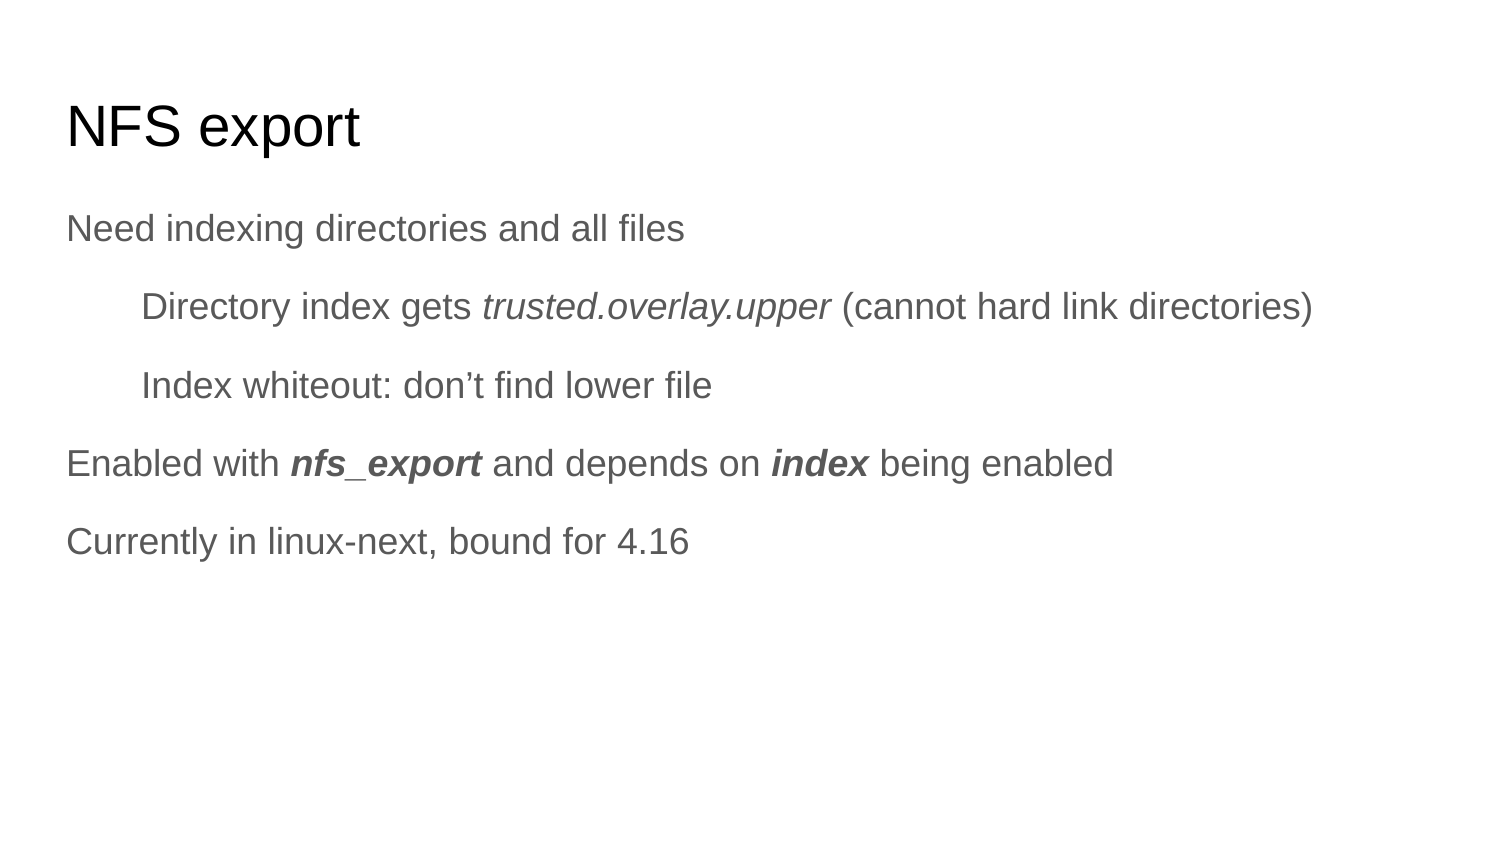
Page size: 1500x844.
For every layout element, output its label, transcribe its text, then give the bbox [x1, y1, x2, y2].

list Need indexing directories and all files Directory index gets trusted.overlay.upper (cannot hard link directories) Index whiteout: don’t find lower file Enabled with nfs_export and depends on index being enabled Currently in linux-next, bound for 4.16 [51, 189, 1449, 750]
title NFS export [51, 72, 1449, 167]
